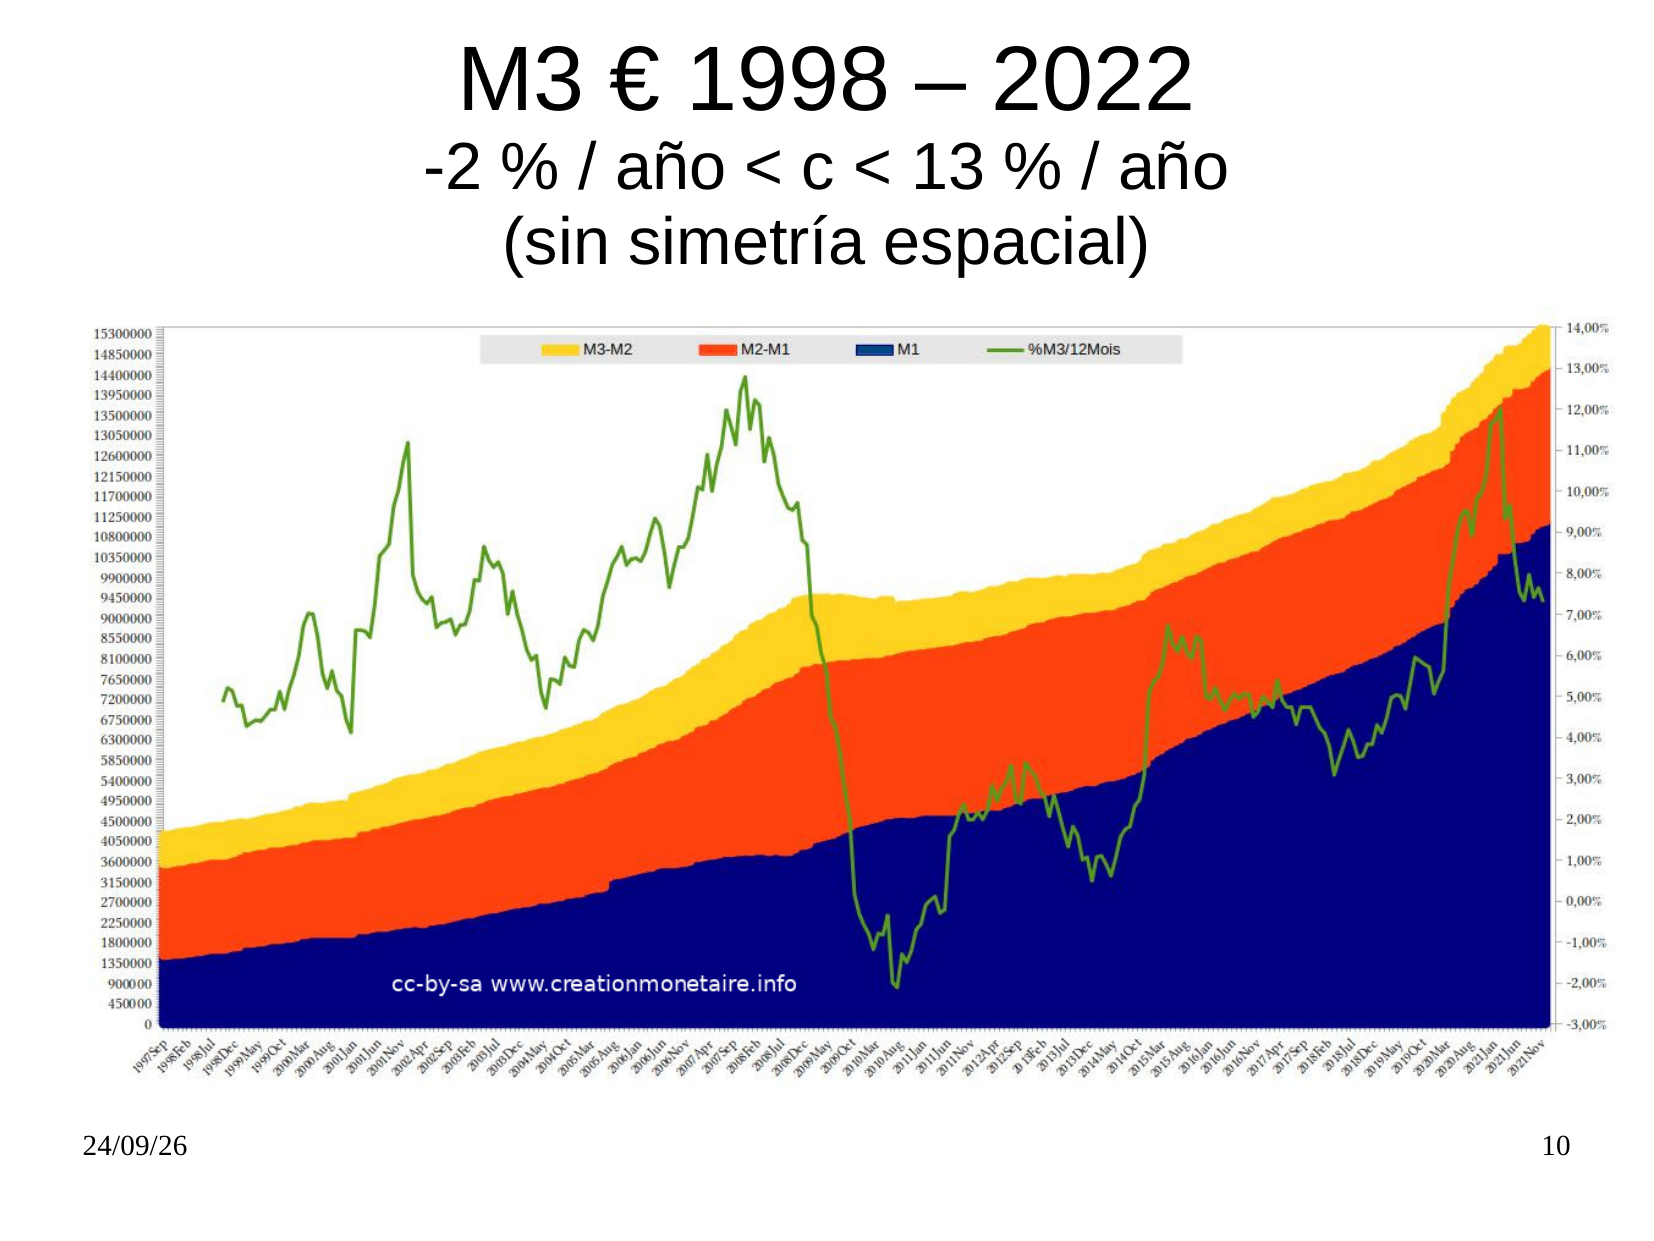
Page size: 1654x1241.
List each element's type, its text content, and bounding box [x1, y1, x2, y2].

picture [70, 307, 1637, 1099]
title M3 € 1998 – 2022 -2 % / año < c < 13 % / año (sin simetría espacial) [82, 26, 1571, 280]
